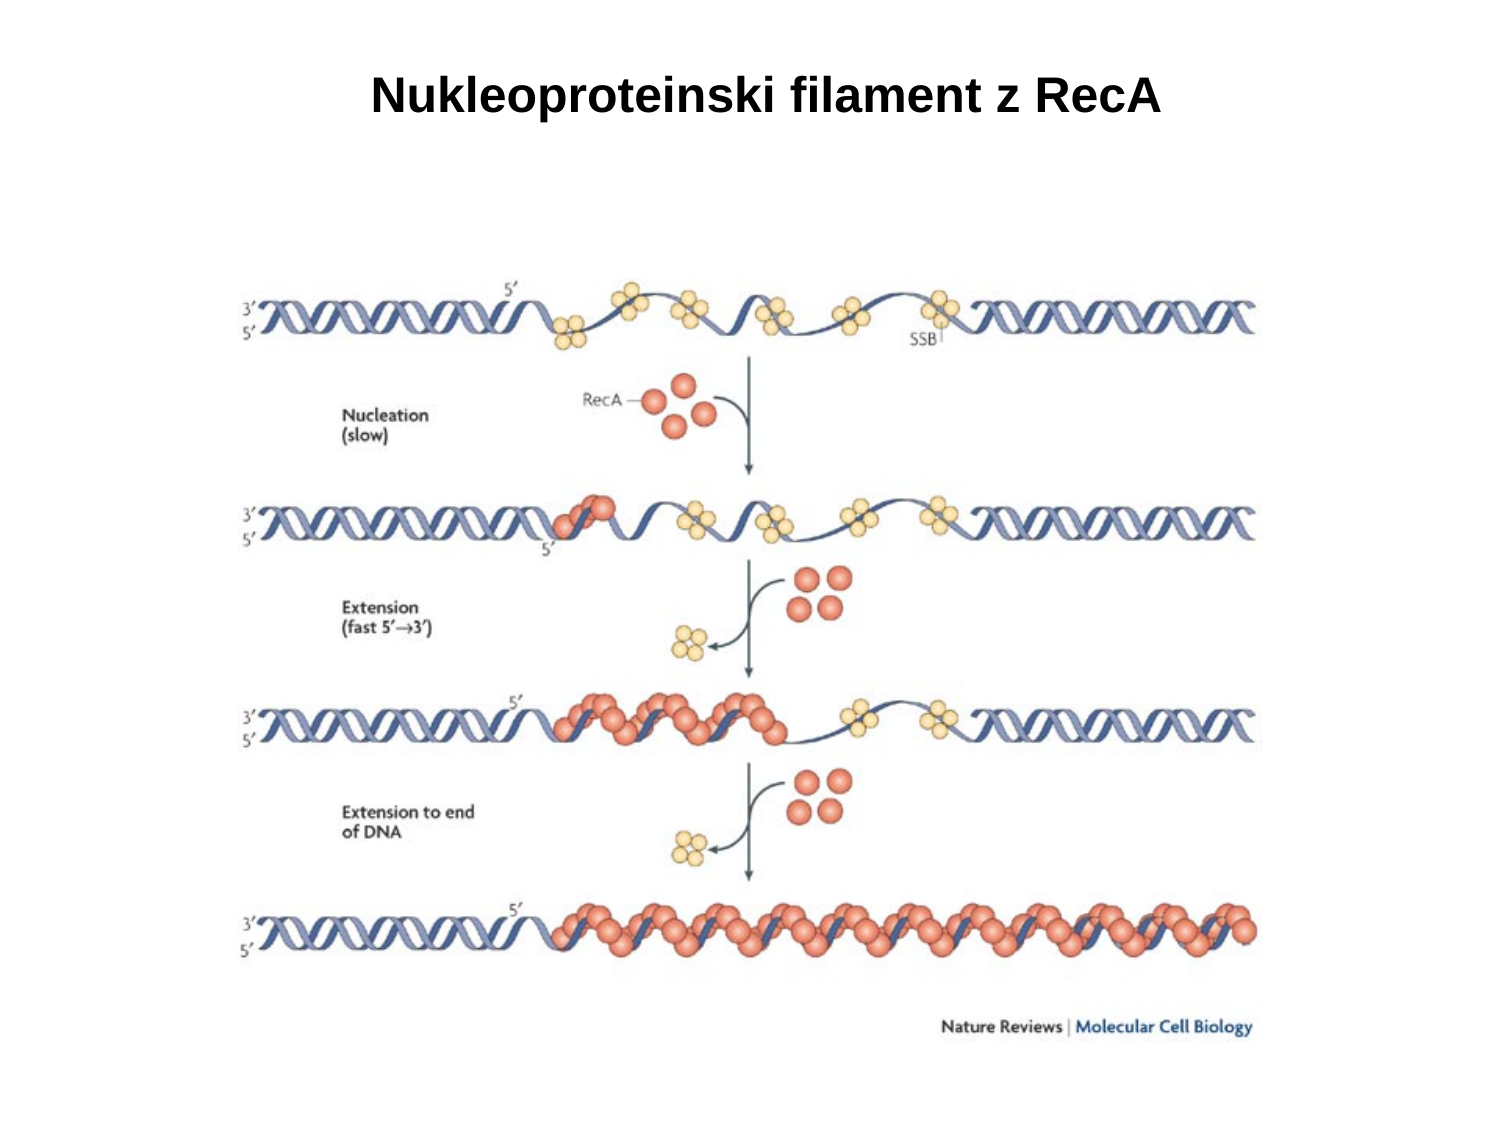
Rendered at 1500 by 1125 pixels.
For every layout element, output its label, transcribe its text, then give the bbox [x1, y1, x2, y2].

picture [238, 278, 1262, 1042]
text_box Nukleoproteinski filament z RecA [355, 54, 1178, 130]
